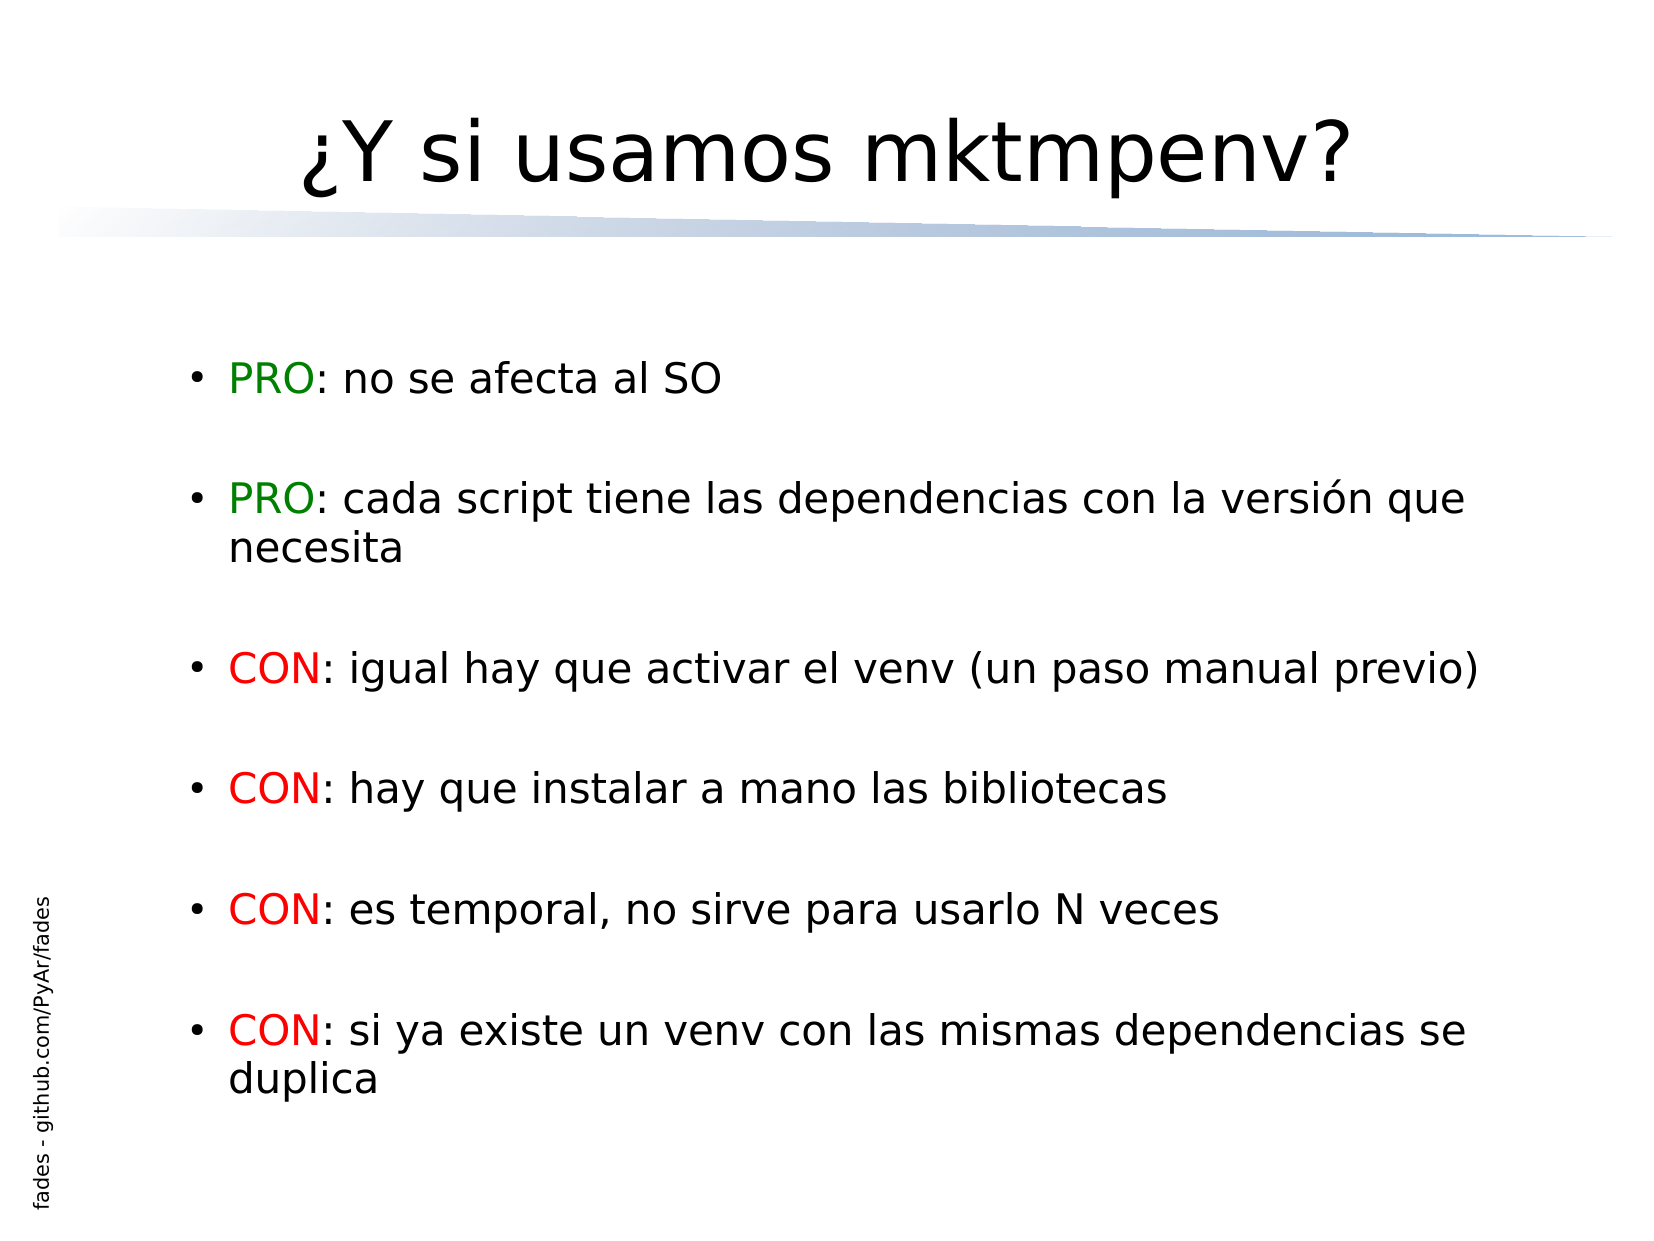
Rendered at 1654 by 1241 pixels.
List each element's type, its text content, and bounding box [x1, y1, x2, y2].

list PRO: no se afecta al SO PRO: cada script tiene las dependencias con la versión que necesita CON: igual hay que activar el venv (un paso manual previo) CON: hay que instalar a mano las bibliotecas CON: es temporal, no sirve para usarlo N veces CON: si ya existe un venv con las mismas dependencias se duplica [177, 354, 1571, 1109]
title ¿Y si usamos mktmpenv? [82, 49, 1571, 257]
